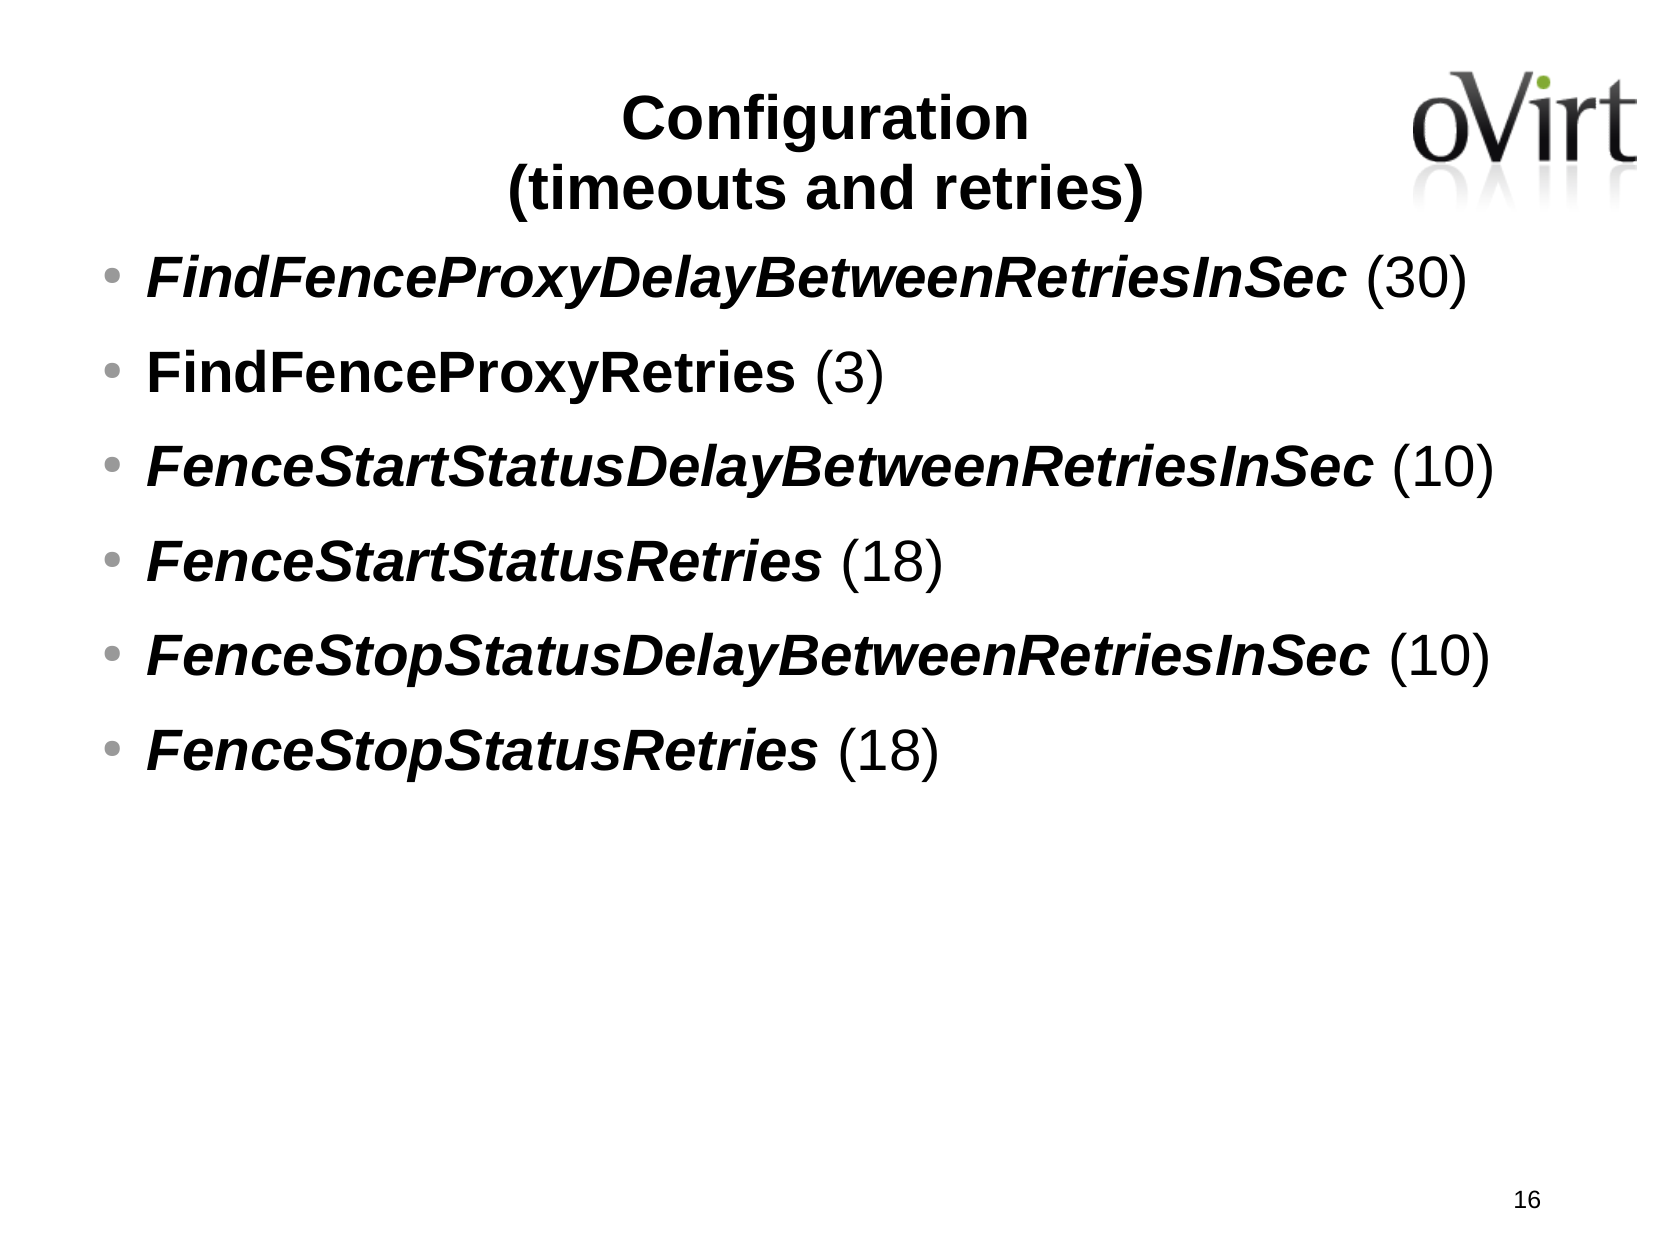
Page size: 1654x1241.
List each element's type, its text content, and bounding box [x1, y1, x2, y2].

title Configuration (timeouts and retries) [82, 49, 1571, 257]
list FindFenceProxyDelayBetweenRetriesInSec (30) FindFenceProxyRetries (3) FenceStartStatusDelayBetweenRetriesInSec (10) FenceStartStatusRetries (18) FenceStopStatusDelayBetweenRetriesInSec (10) FenceStopStatusRetries (18) [86, 244, 1576, 1039]
picture [1571, 63, 1637, 212]
